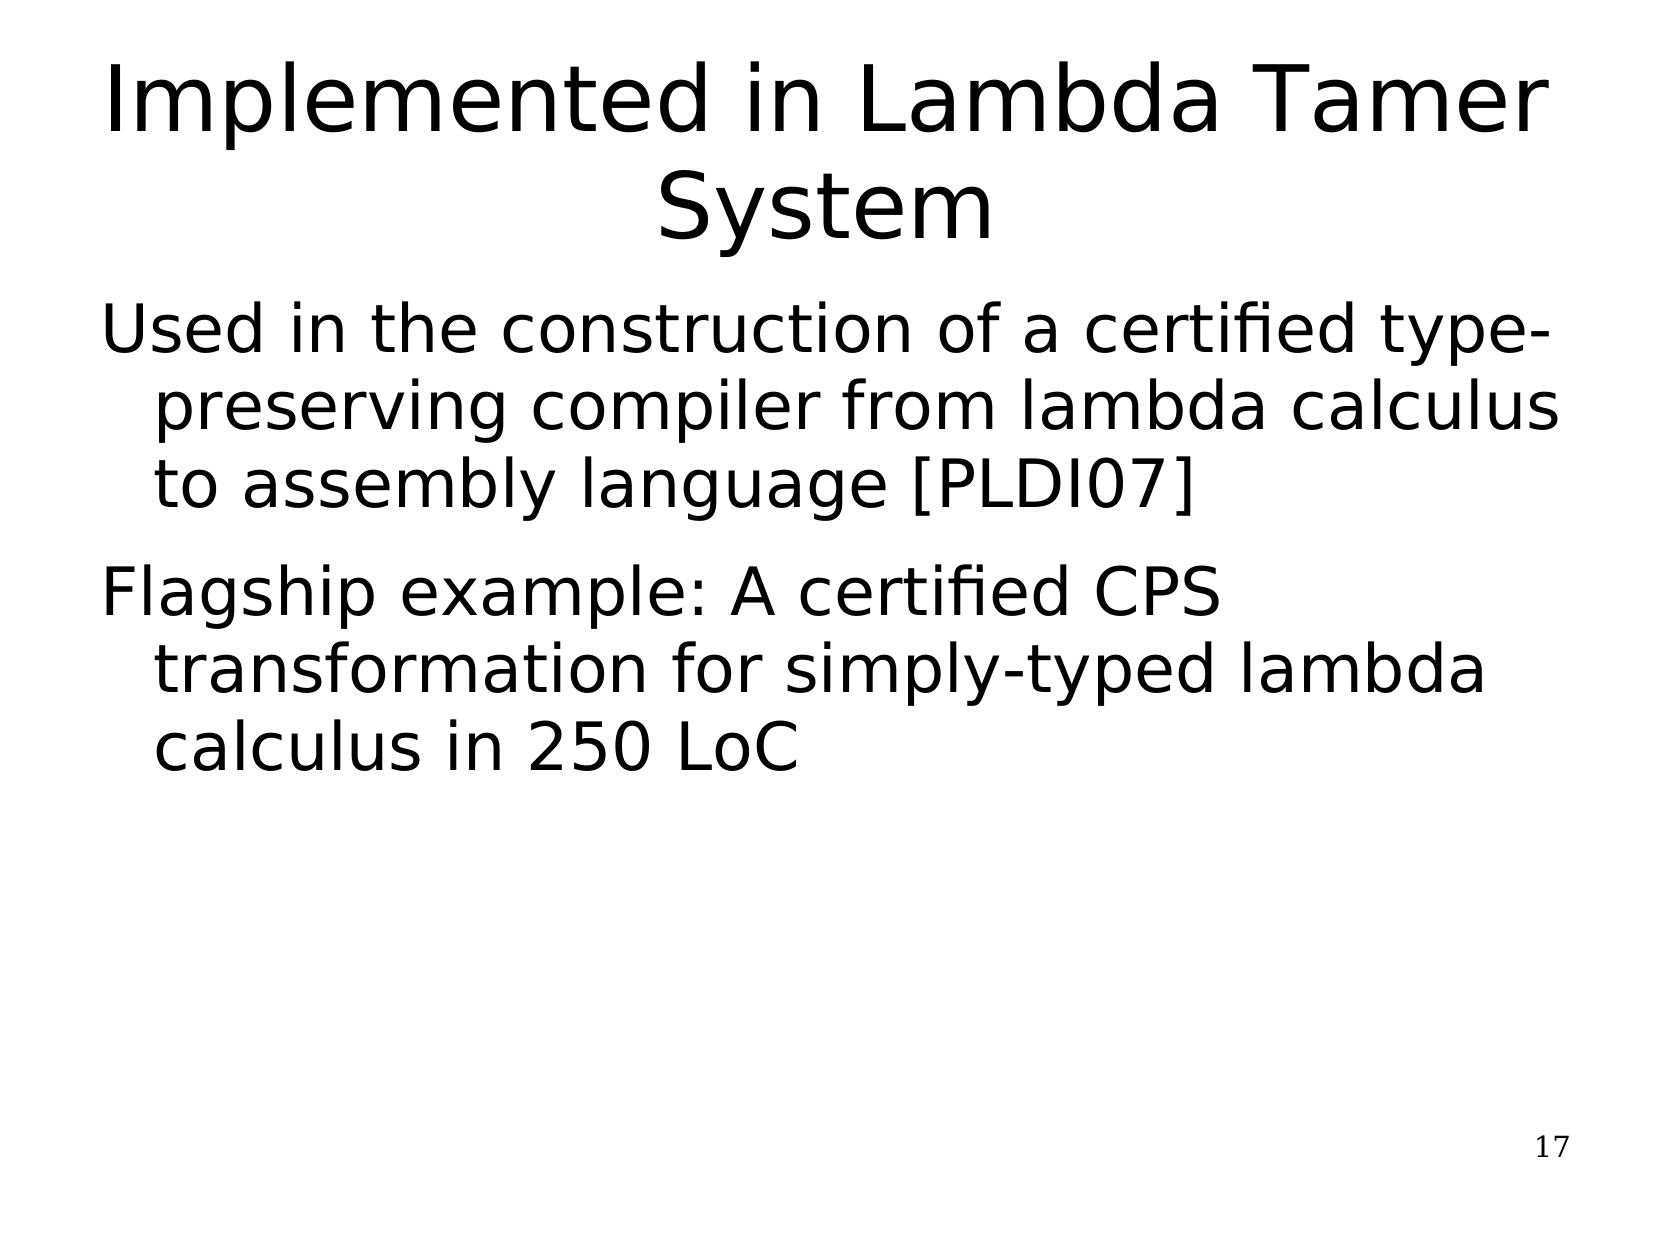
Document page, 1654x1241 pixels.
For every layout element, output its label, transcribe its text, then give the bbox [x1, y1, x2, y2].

list Used in the construction of a certified type-preserving compiler from lambda calculus to assembly language [PLDI07] Flagship example: A certified CPS transformation for simply-typed lambda calculus in 250 LoC [82, 290, 1571, 1094]
title Implemented in Lambda Tamer System [82, 45, 1571, 261]
